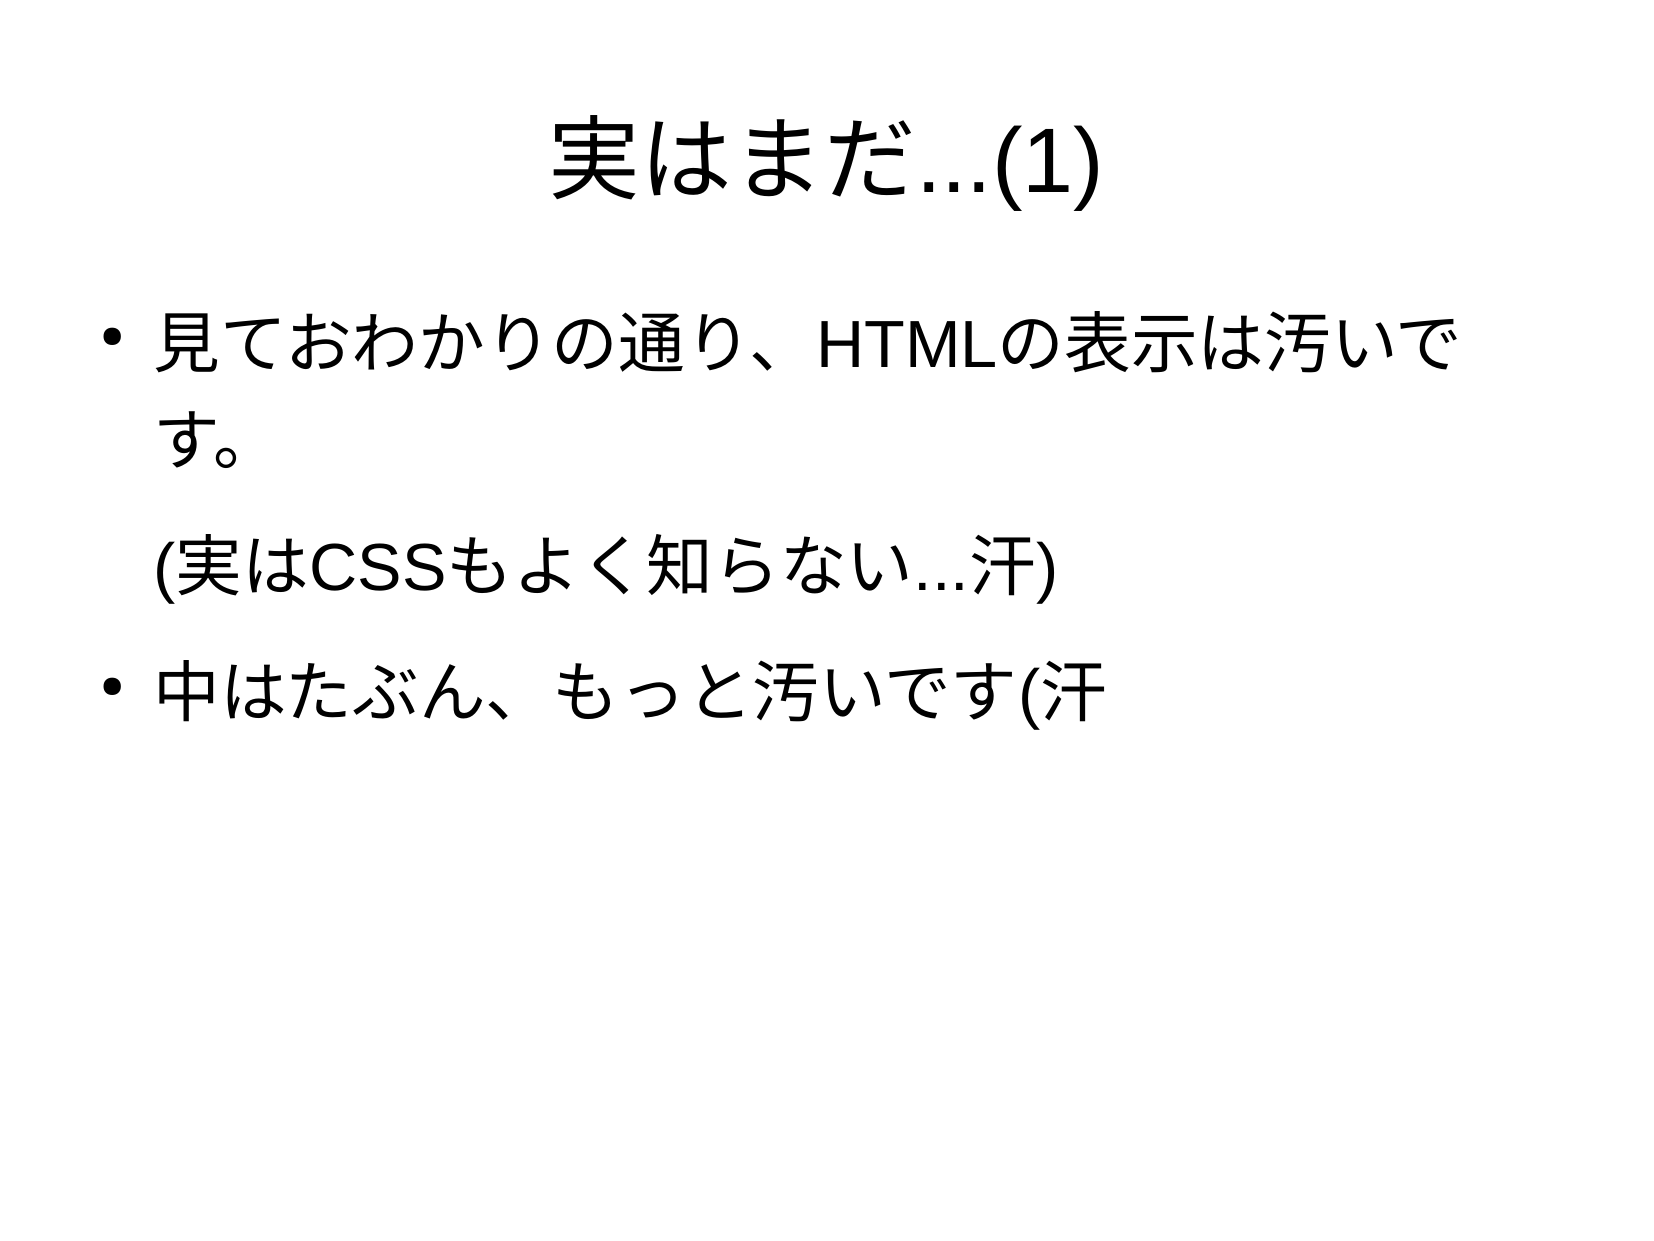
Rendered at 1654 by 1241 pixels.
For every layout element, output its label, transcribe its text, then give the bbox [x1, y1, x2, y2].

list 見ておわかりの通り、HTMLの表示は汚いです。 (実はCSSもよく知らない...汗) 中はたぶん、もっと汚いです(汗 [82, 290, 1571, 1134]
title 実はまだ...(1) [82, 49, 1571, 257]
